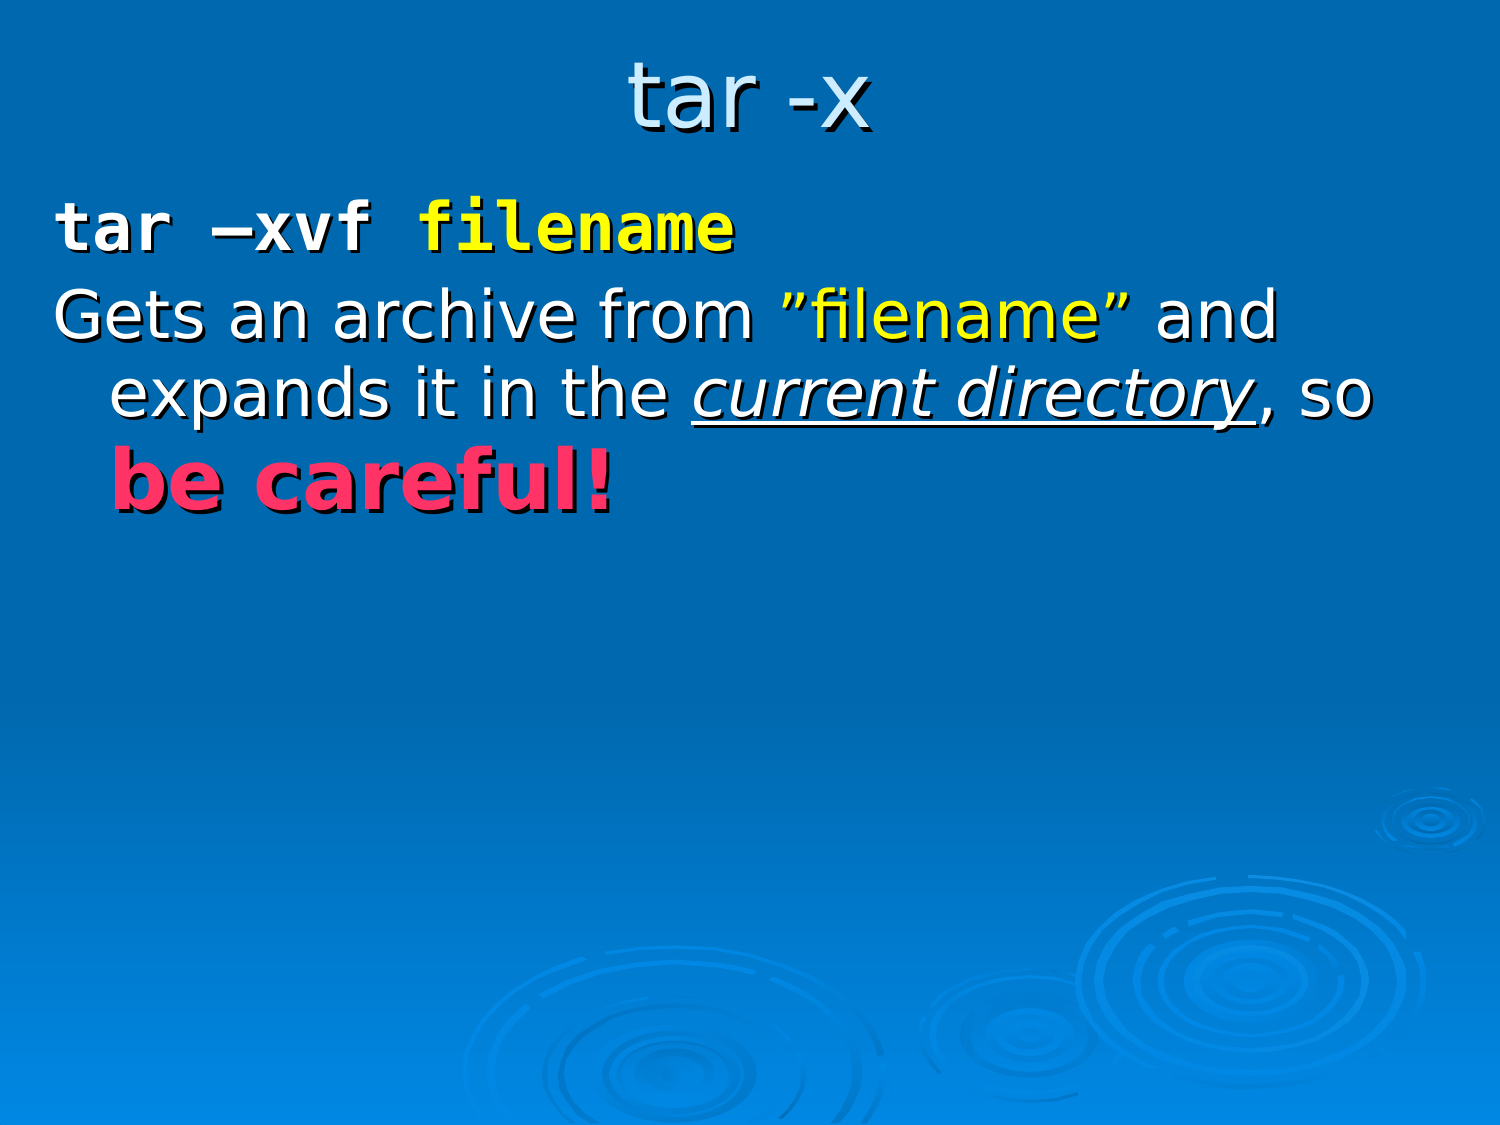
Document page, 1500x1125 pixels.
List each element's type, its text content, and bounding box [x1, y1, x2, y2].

title tar -x [75, 36, 1426, 159]
list tar –xvf filename Gets an archive from ”filename” and expands it in the current directory, so be careful! [37, 187, 1450, 988]
